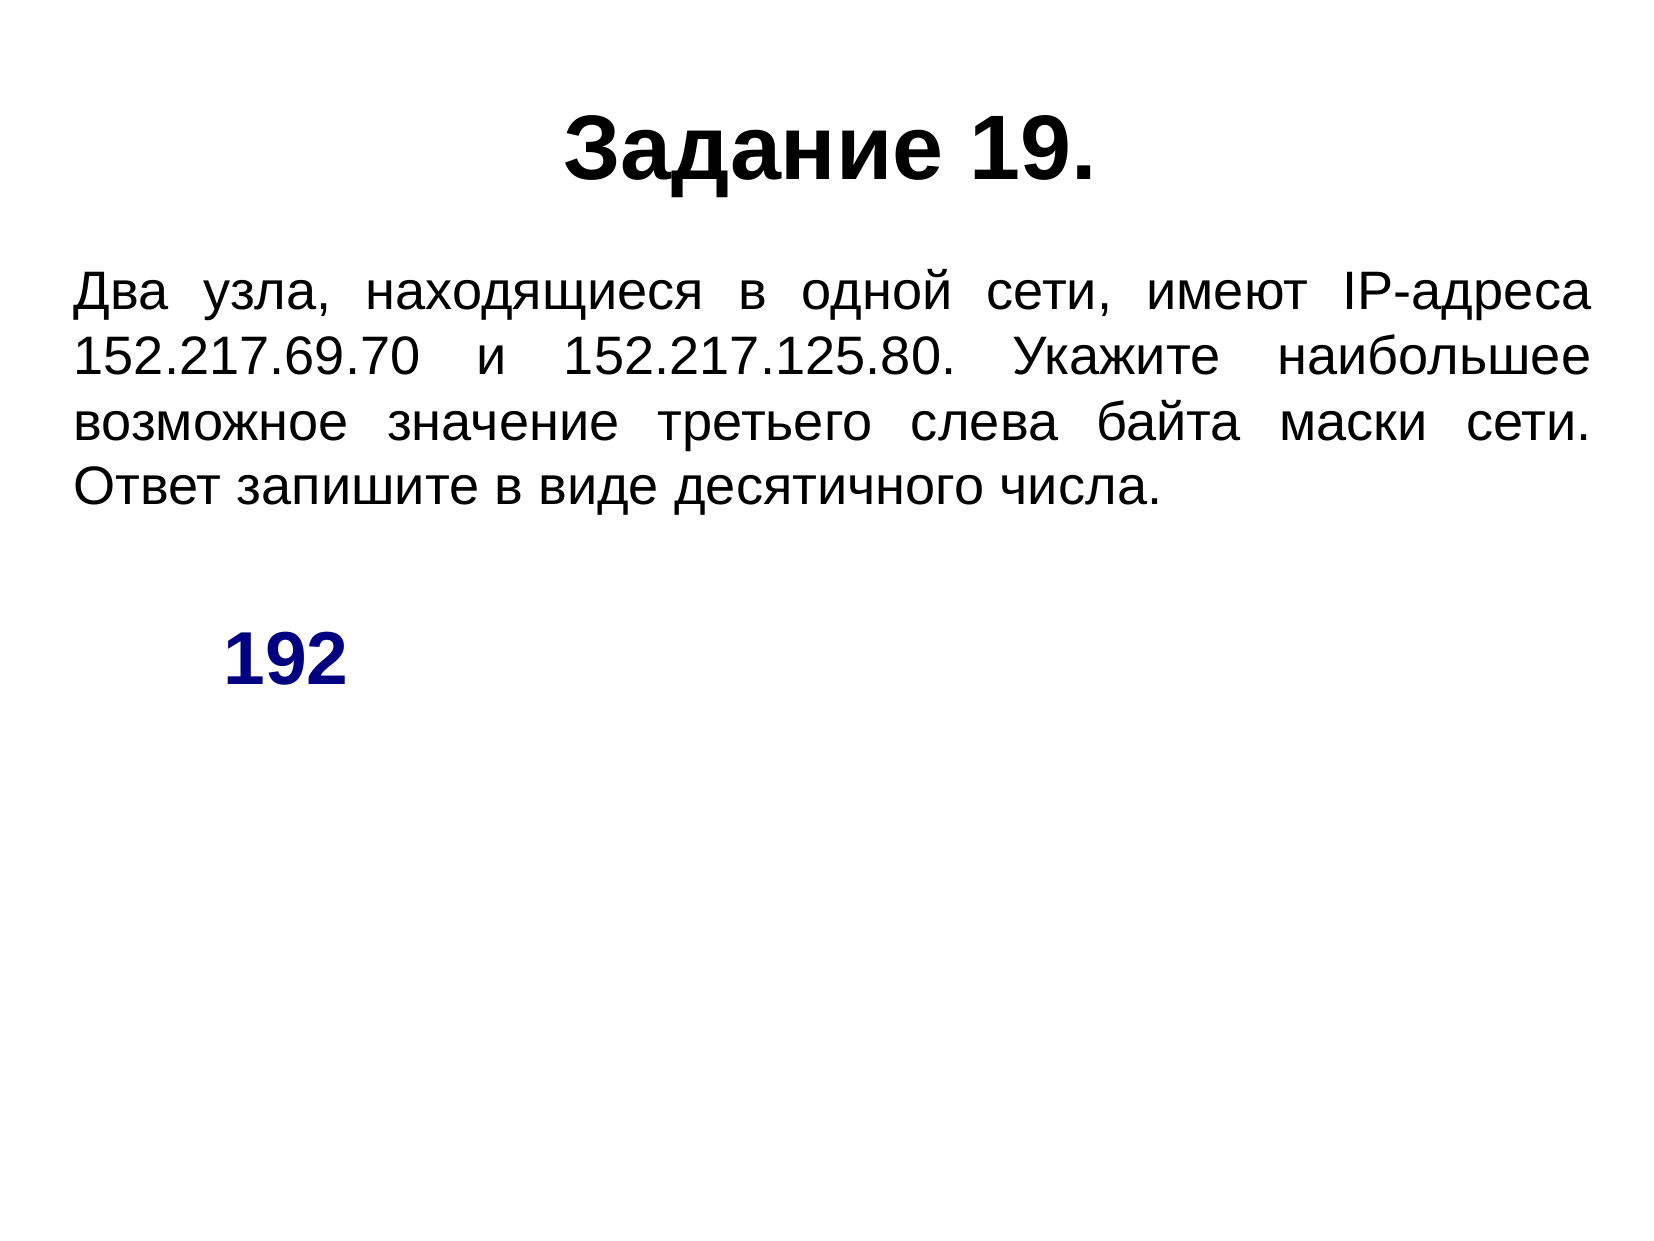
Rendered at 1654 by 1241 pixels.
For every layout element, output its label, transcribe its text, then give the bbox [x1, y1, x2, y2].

title Задание 19. [82, 68, 1571, 248]
list Два узла, находящиеся в одной сети, имеют IP-адреса 152.217.69.70 и 152.217.125.80. Укажите наибольшее возможное значение третьего слева байта маски сети. Ответ запишите в виде десятичного числа. 192 [58, 248, 1609, 1205]
